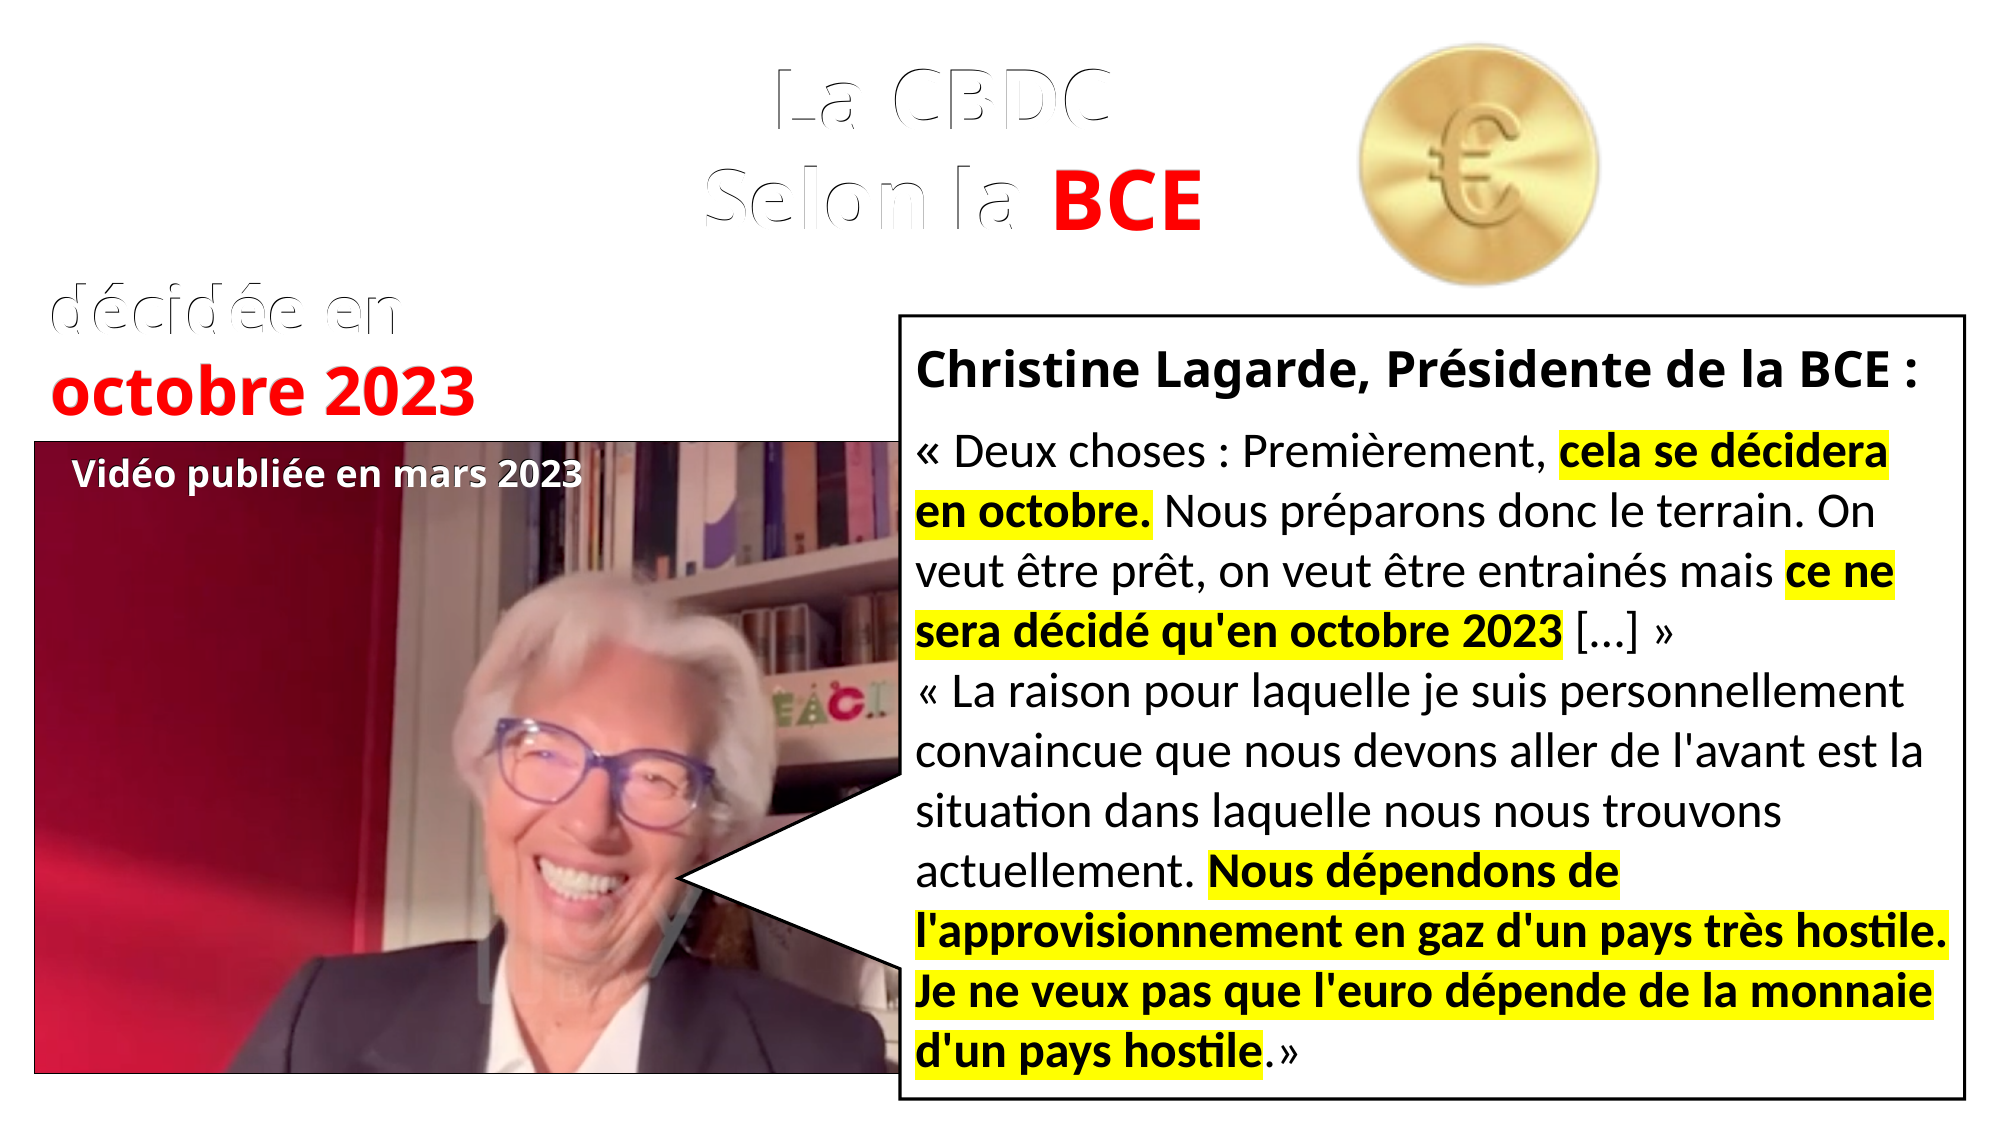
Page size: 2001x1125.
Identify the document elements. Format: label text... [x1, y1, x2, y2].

picture [35, 442, 900, 1073]
text_box Christine Lagarde, Présidente de la BCE : « Deux choses : Premièrement, cela se décidera en octobre. Nous préparons donc le terrain. On veut être prêt, on veut être entrainés mais ce ne sera décidé qu'en octobre 2023 […] » « La raison pour laquelle je suis personnellement convaincue que nous devons aller de l'avant est la situation dans laquelle nous nous trouvons actuellement. Nous dépendons de l'approvisionnement en gaz d'un pays très hostile. Je ne veux pas que l'euro dépende de la monnaie d'un pays hostile.» [678, 315, 1965, 1100]
text_box décidée en octobre 2023 [35, 261, 1448, 438]
picture [1189, 0, 1774, 350]
text_box La CBDC Selon la BCE [248, 39, 1189, 257]
text_box Vidéo publiée en mars 2023 [56, 442, 603, 503]
